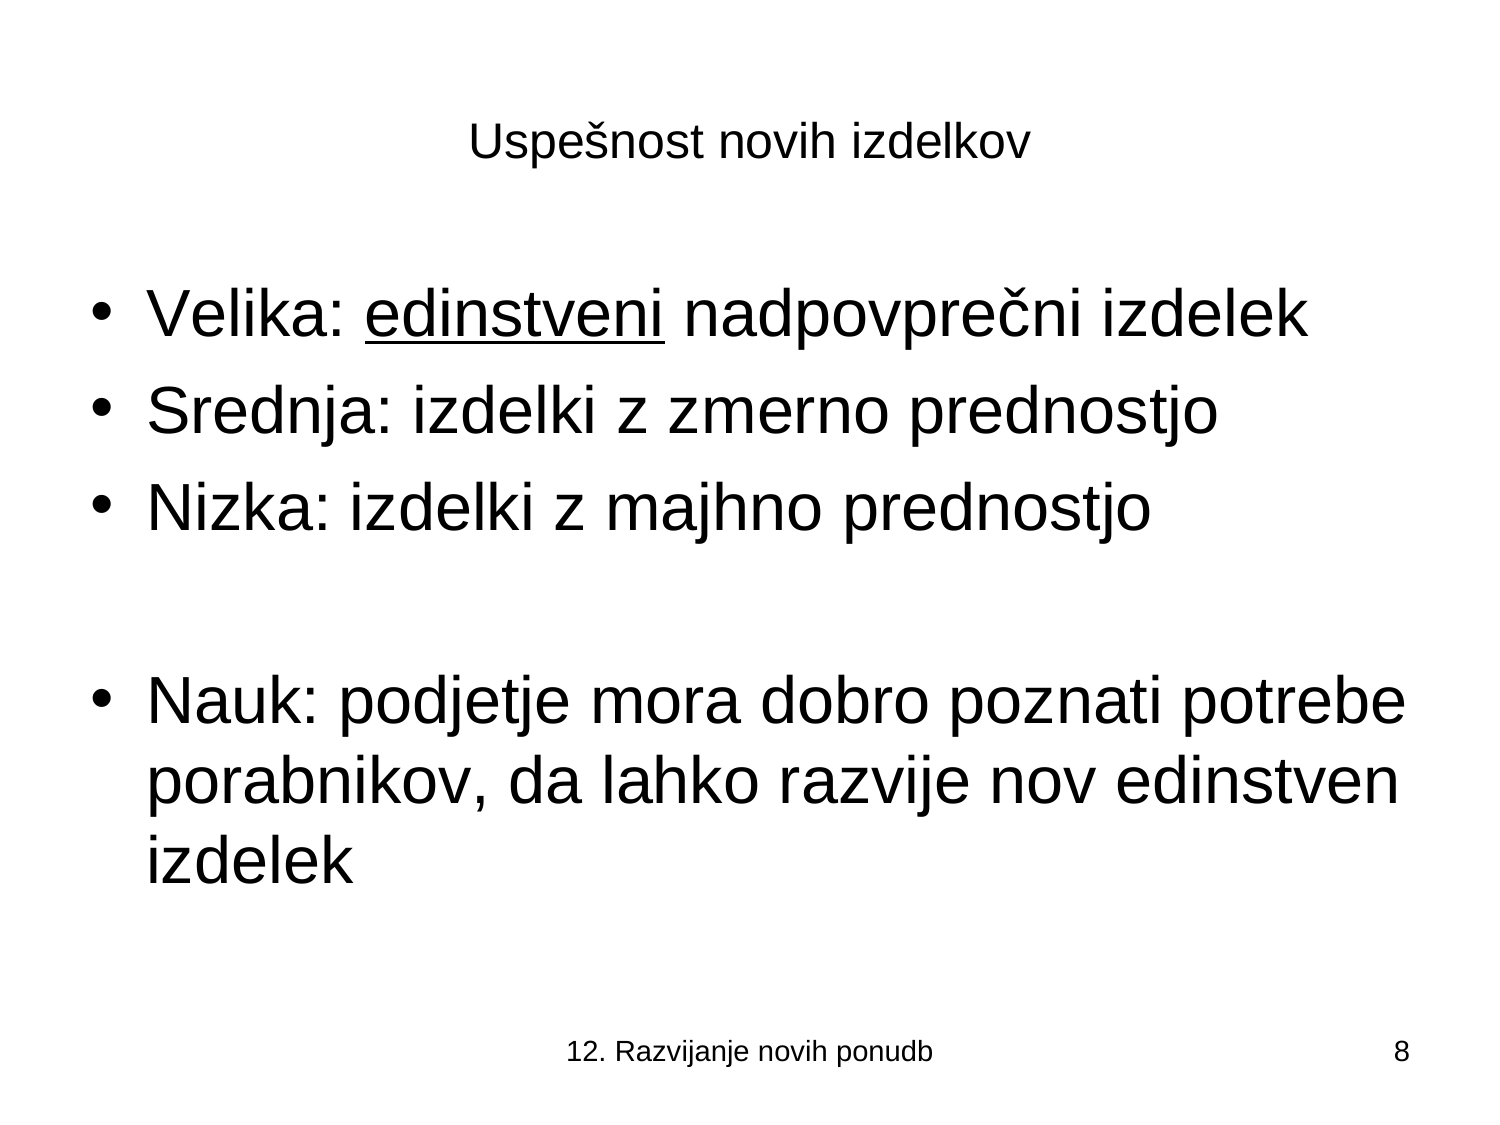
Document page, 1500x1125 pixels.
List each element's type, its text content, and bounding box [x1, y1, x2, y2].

title Uspešnost novih izdelkov [75, 45, 1426, 233]
text_box 12. Razvijanje novih ponudb [512, 1024, 988, 1103]
text_box <number> [1074, 1024, 1426, 1103]
list Velika: edinstveni nadpovprečni izdelek Srednja: izdelki z zmerno prednostjo Nizka: izdelki z majhno prednostjo Nauk: podjetje mora dobro poznati potrebe porabnikov, da lahko razvije nov edinstven izdelek [75, 262, 1426, 1006]
